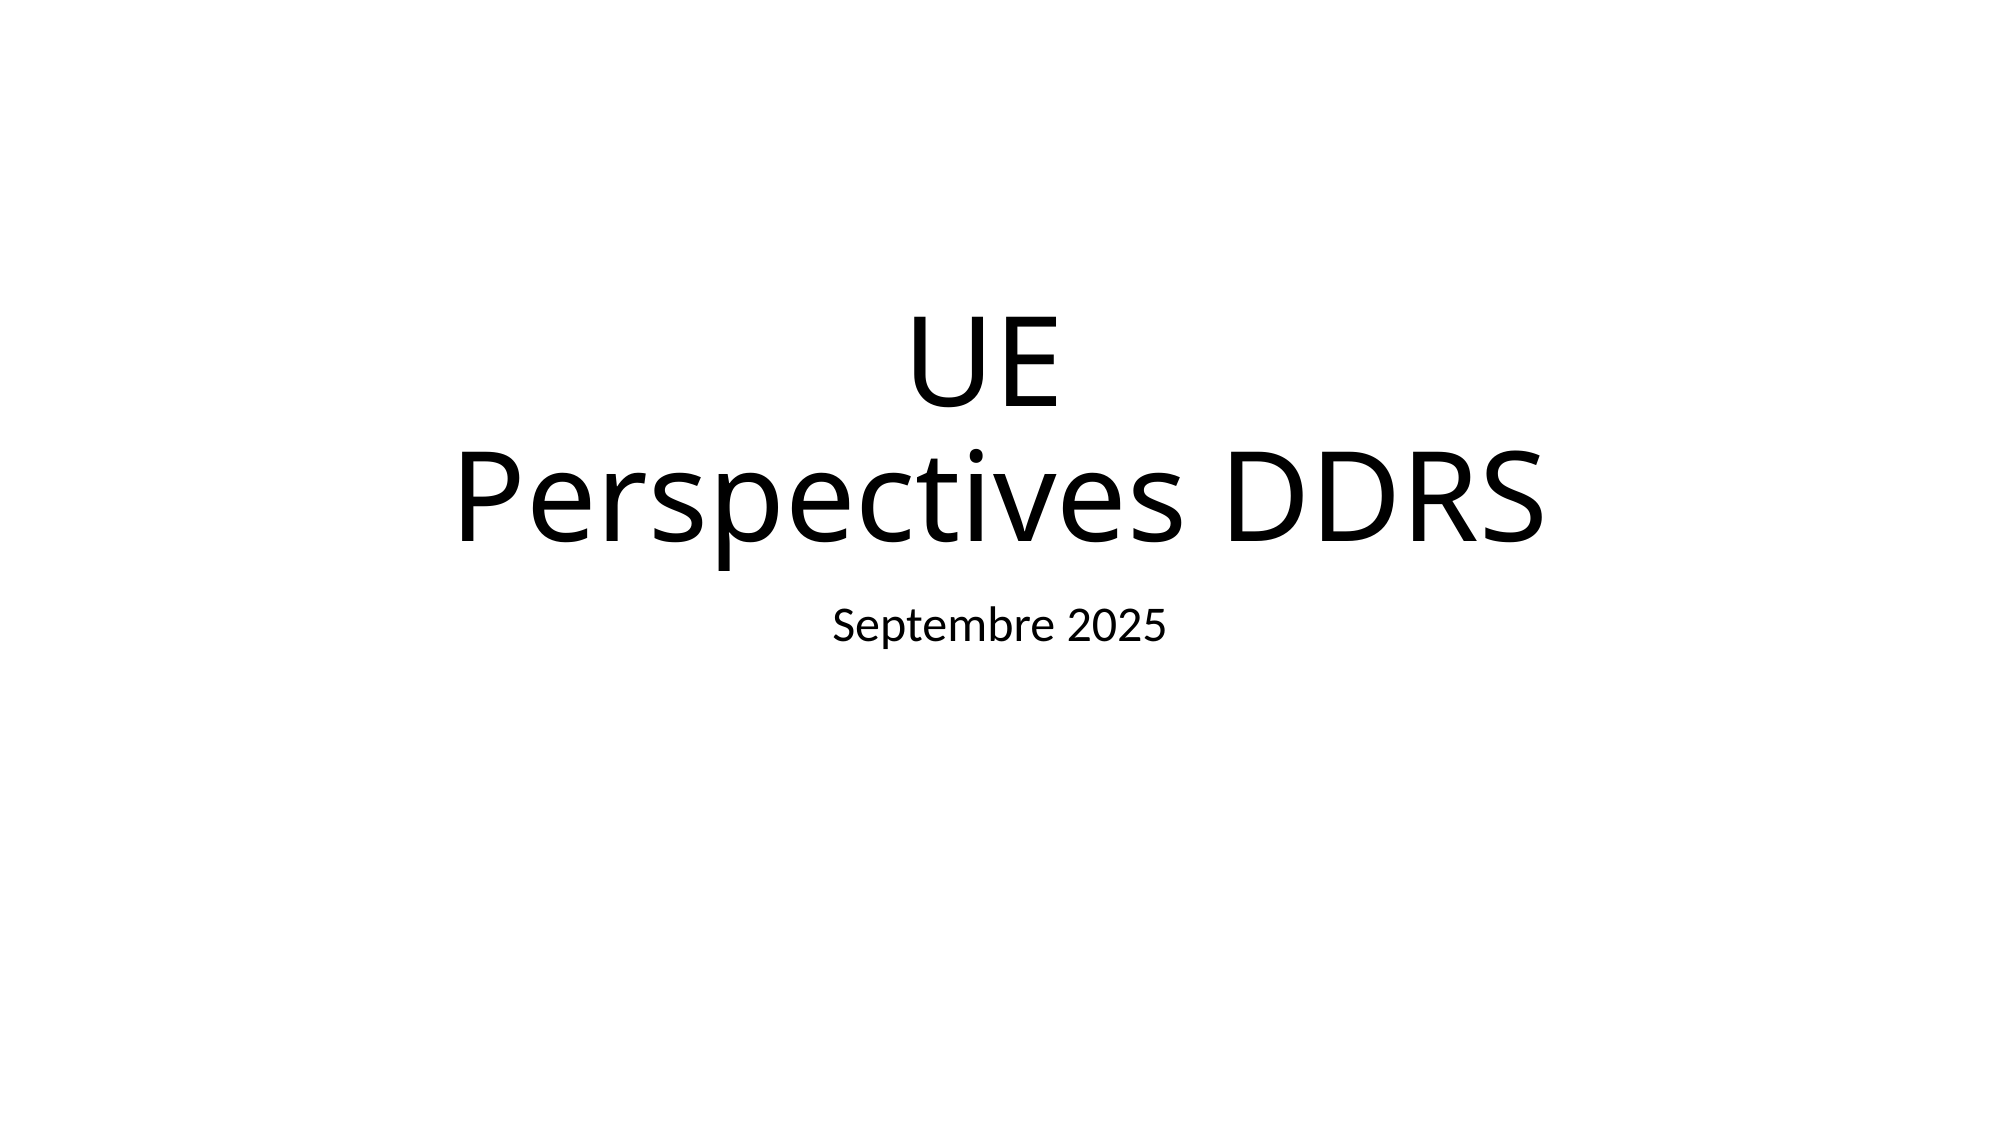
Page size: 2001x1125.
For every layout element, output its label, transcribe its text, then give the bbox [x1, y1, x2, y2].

subtitle Septembre 2025 [249, 590, 1750, 863]
title UE Perspectives DDRS [249, 184, 1750, 576]
